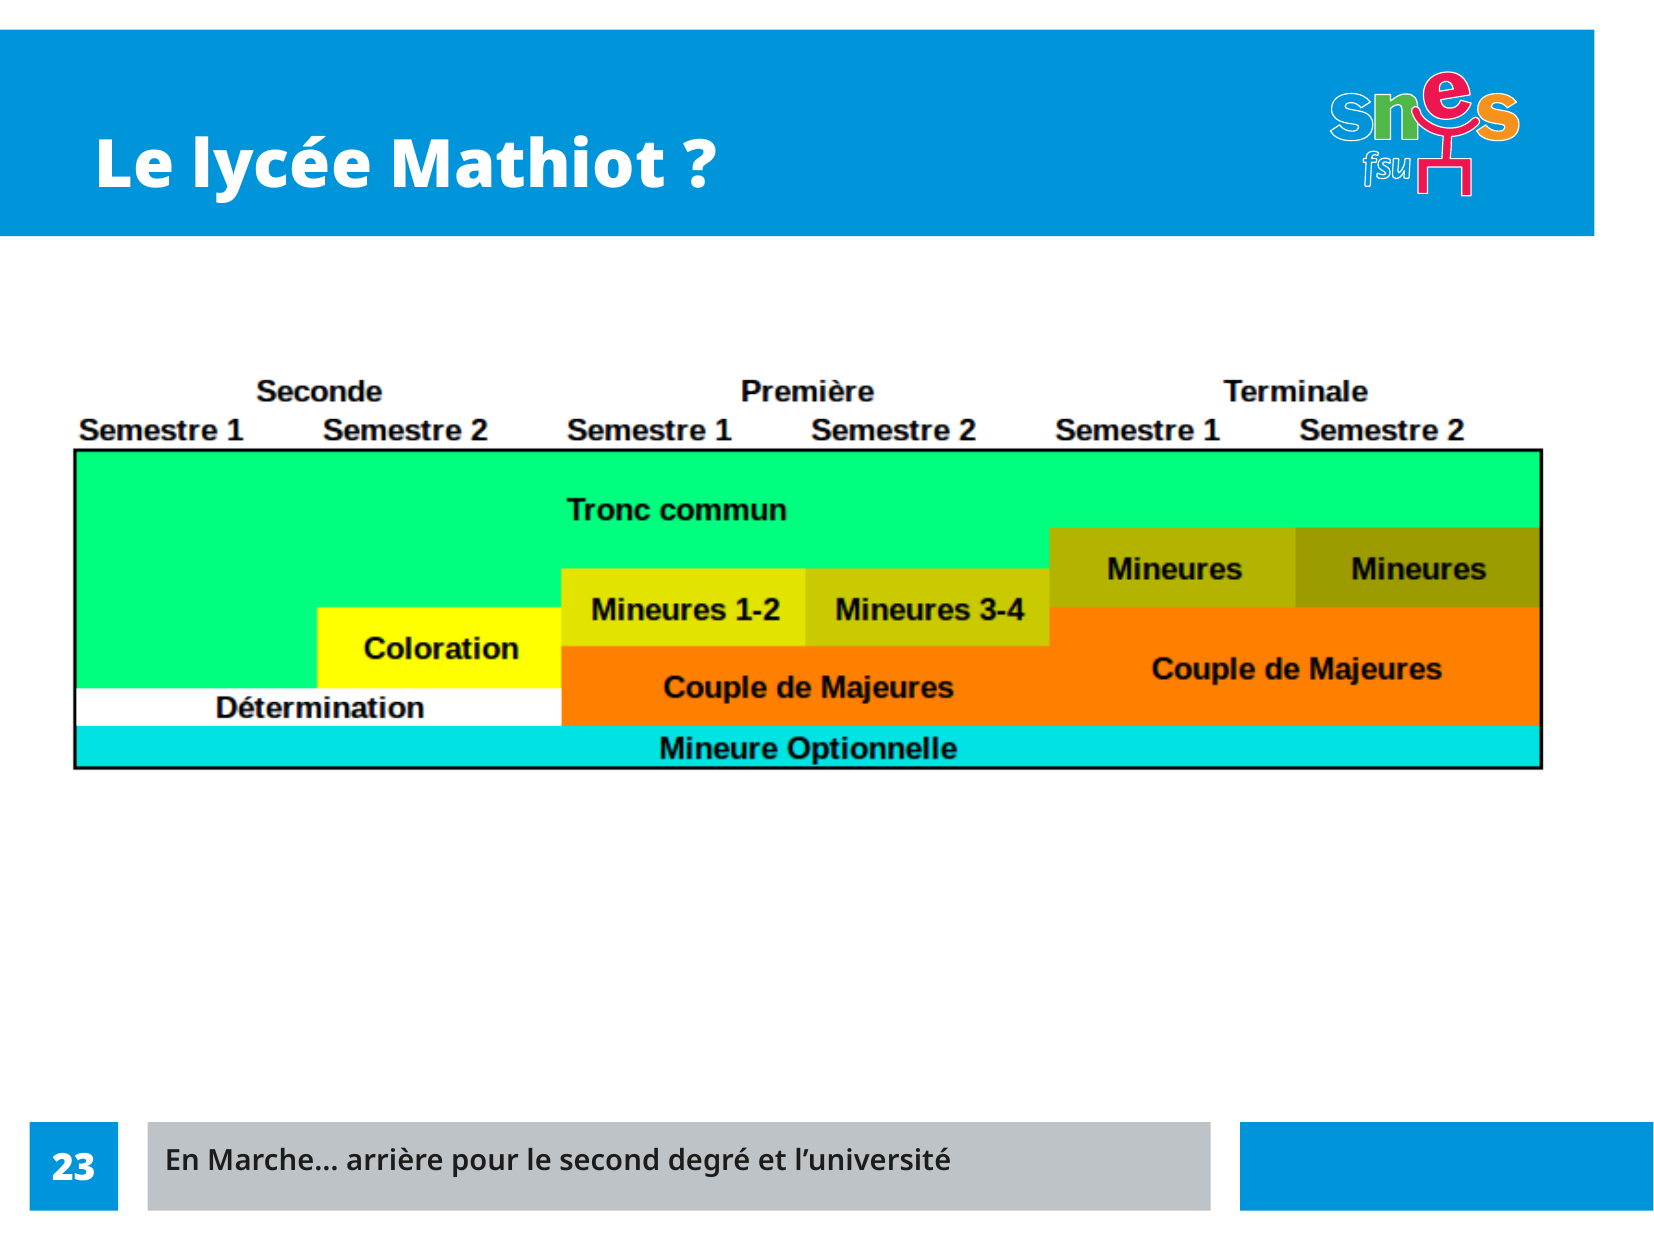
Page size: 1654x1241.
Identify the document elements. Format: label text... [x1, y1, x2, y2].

list En Marche… arrière pour le second degré et l’université [164, 1139, 1183, 1217]
title Le lycée Mathiot ? [59, 59, 1595, 207]
picture [59, 332, 1560, 789]
